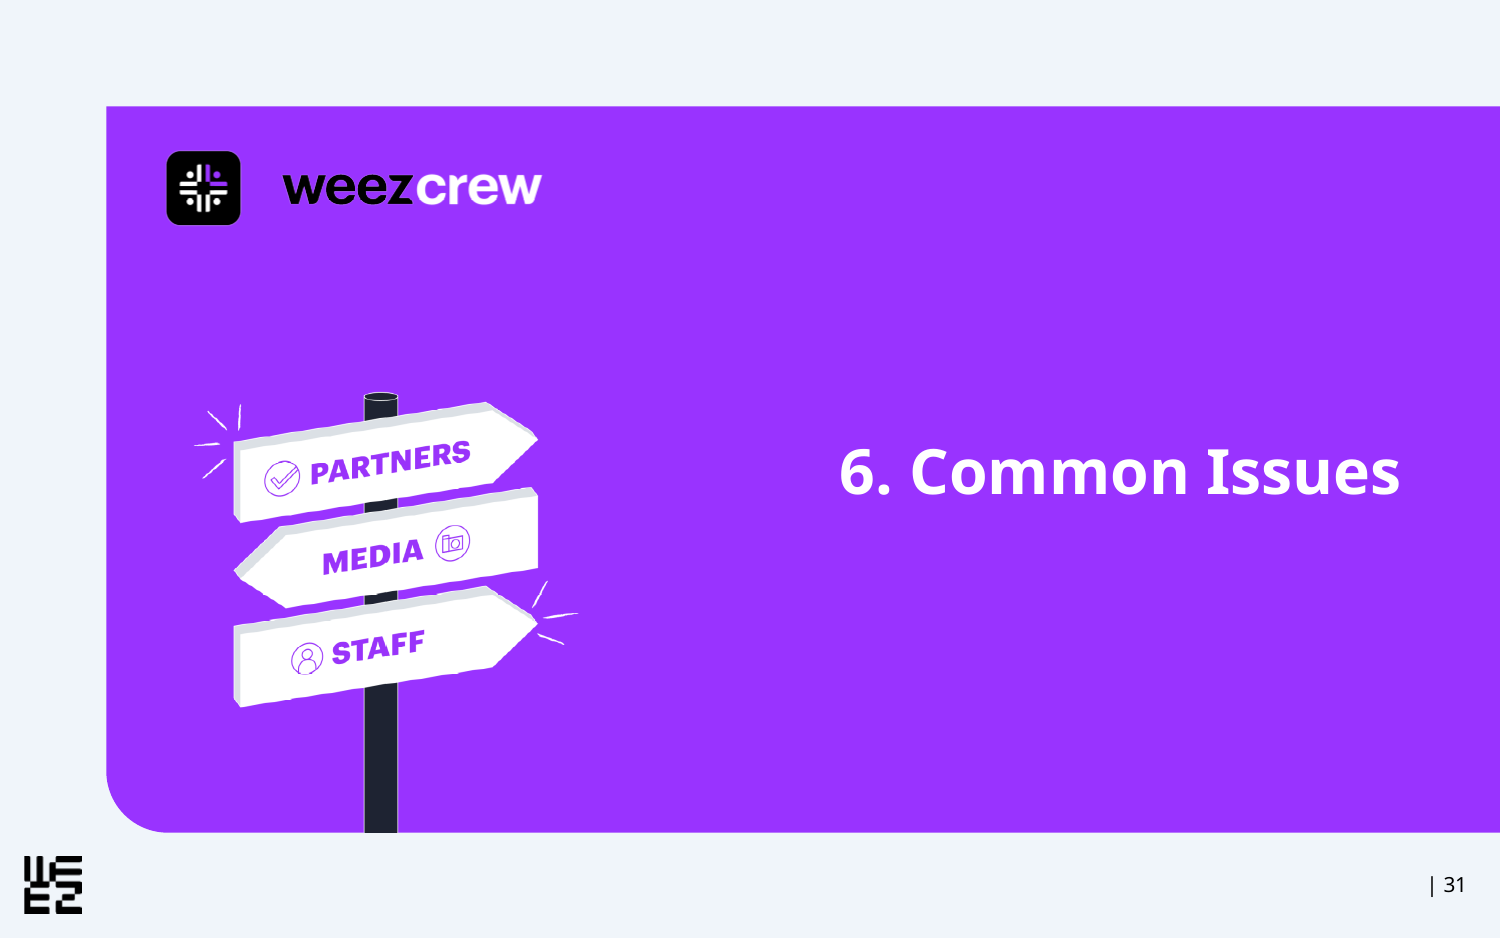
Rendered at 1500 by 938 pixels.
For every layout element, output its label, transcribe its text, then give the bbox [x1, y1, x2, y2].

title 6. Common Issues [590, 309, 1418, 629]
picture [49, 39, 725, 833]
slide_number | <number> [1393, 850, 1482, 922]
picture [24, 856, 82, 914]
